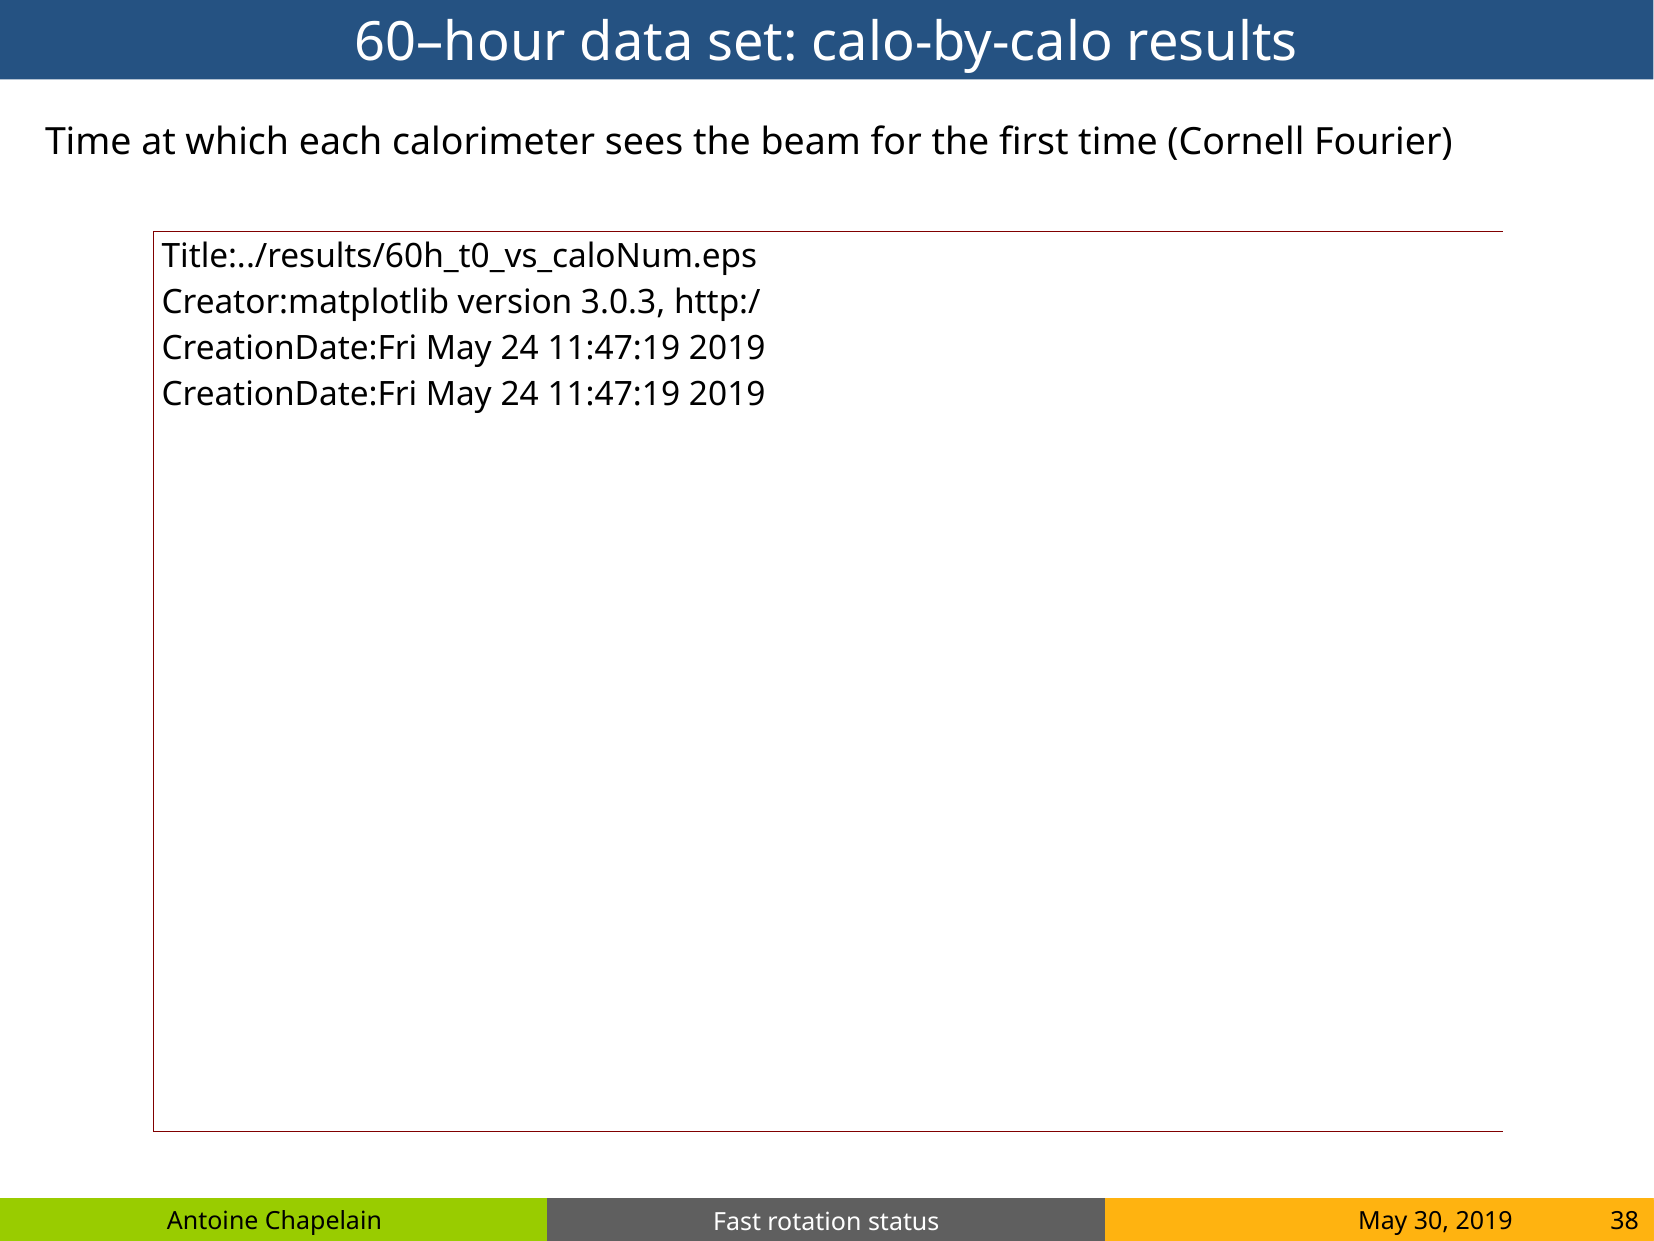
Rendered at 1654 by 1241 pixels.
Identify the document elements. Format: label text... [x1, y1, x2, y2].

title 60–hour data set: calo-by-calo results [0, 0, 1654, 80]
list Time at which each calorimeter sees the beam for the first time (Cornell Fourier) [45, 106, 1606, 1186]
